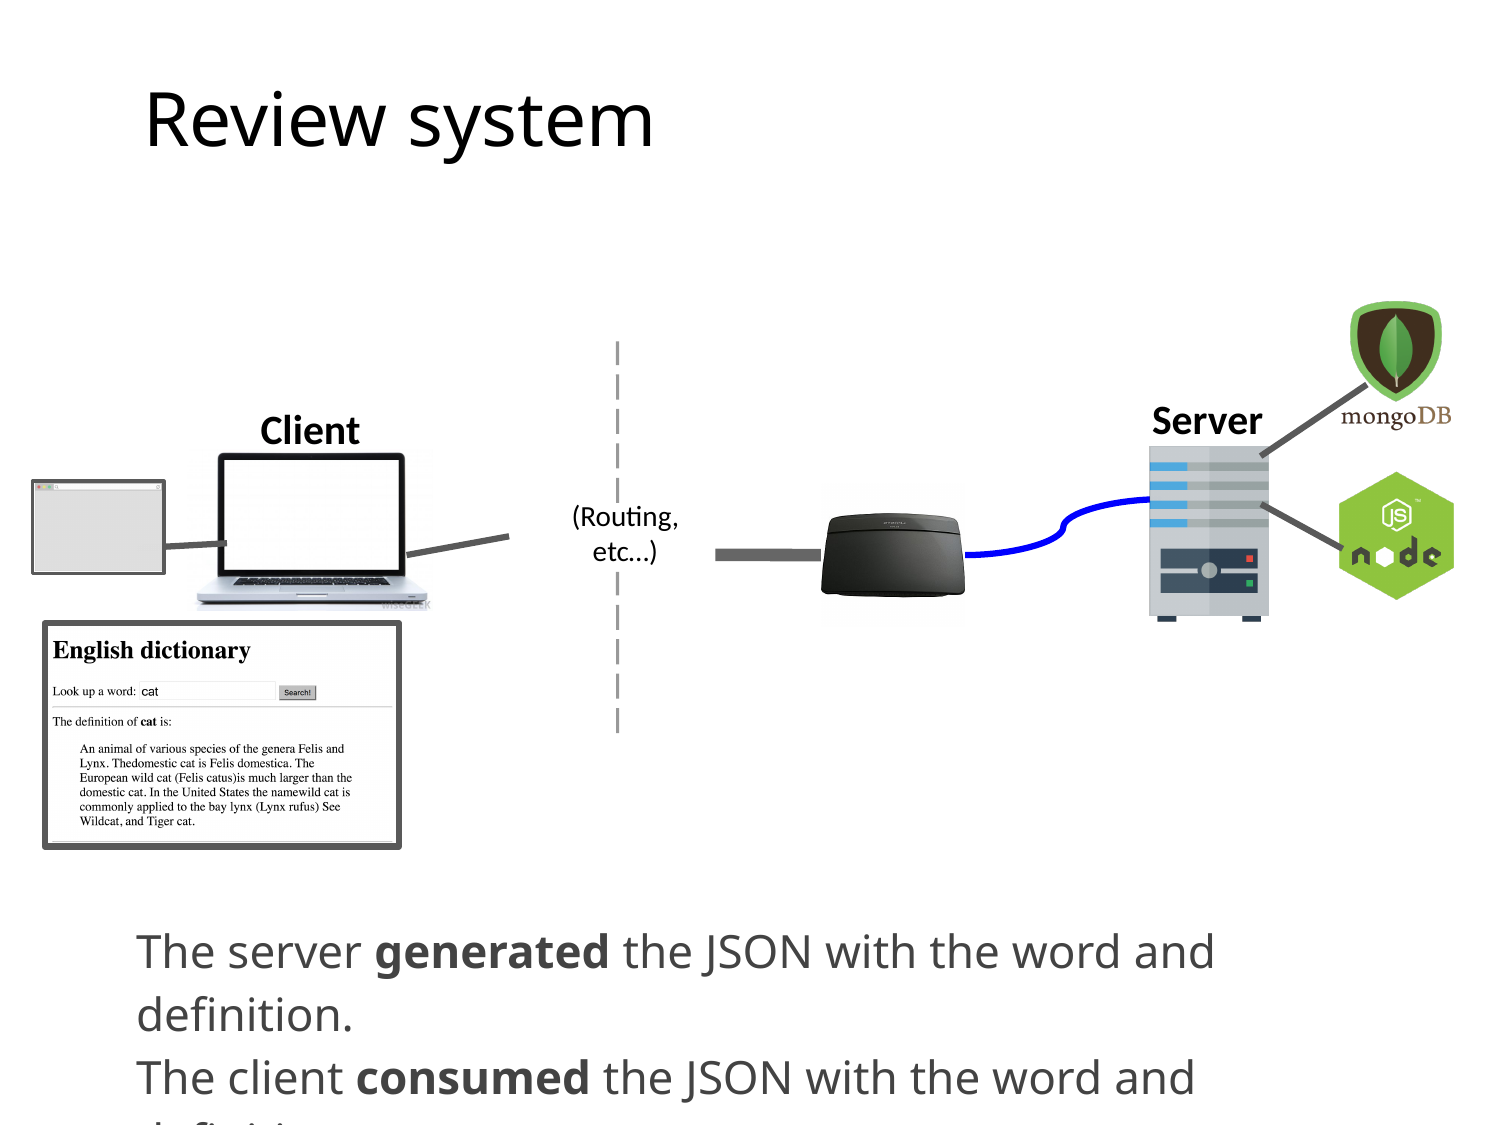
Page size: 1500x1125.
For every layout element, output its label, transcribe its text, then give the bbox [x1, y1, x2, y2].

picture [34, 482, 163, 572]
picture [1324, 282, 1468, 450]
list The server generated the JSON with the word and definition. The client consumed the JSON with the word and definition. [121, 899, 1442, 1067]
picture [821, 483, 965, 627]
text_box Client [188, 371, 434, 484]
picture [48, 626, 396, 844]
title Review system [128, 56, 1372, 183]
picture [187, 449, 433, 611]
picture [1114, 475, 1302, 630]
text_box (Routing, etc…) [509, 456, 727, 618]
text_box Server [1085, 361, 1331, 475]
picture [1330, 470, 1462, 602]
